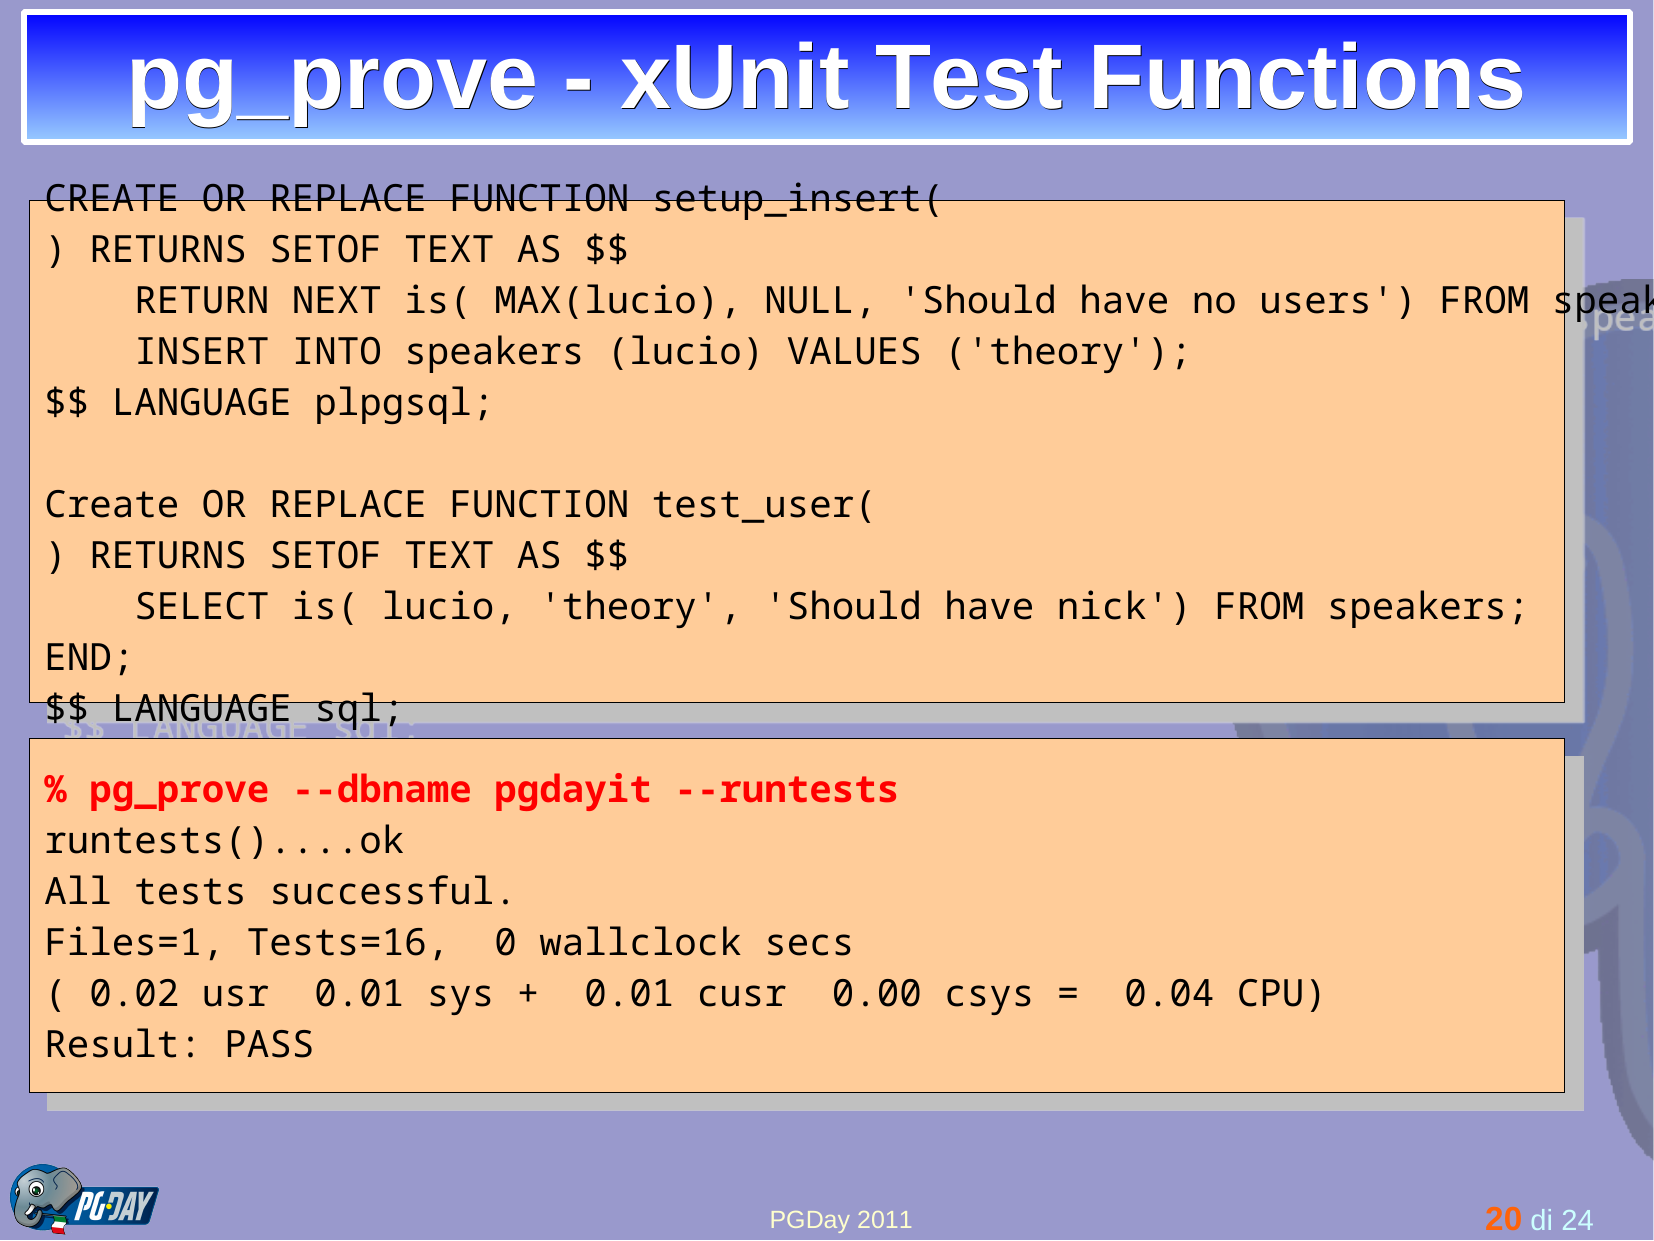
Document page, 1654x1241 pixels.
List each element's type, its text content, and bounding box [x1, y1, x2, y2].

text_box % pg_prove --dbname pgdayit --runtests runtests()....ok All tests successful. Files=1, Tests=16, 0 wallclock secs ( 0.02 usr 0.01 sys + 0.01 cusr 0.00 csys = 0.04 CPU) Result: PASS [29, 738, 1565, 1093]
picture [1191, 279, 1654, 1182]
title pg_prove - xUnit Test Functions [23, 19, 1630, 135]
text_box CREATE OR REPLACE FUNCTION setup_insert( ) RETURNS SETOF TEXT AS $$ RETURN NEXT is( MAX(lucio), NULL, 'Should have no users') FROM speakers; INSERT INTO speakers (lucio) VALUES ('theory'); $$ LANGUAGE plpgsql; Create OR REPLACE FUNCTION test_user( ) RETURNS SETOF TEXT AS $$ SELECT is( lucio, 'theory', 'Should have nick') FROM speakers; END; $$ LANGUAGE sql; [29, 200, 1565, 703]
picture [9, 1163, 160, 1236]
